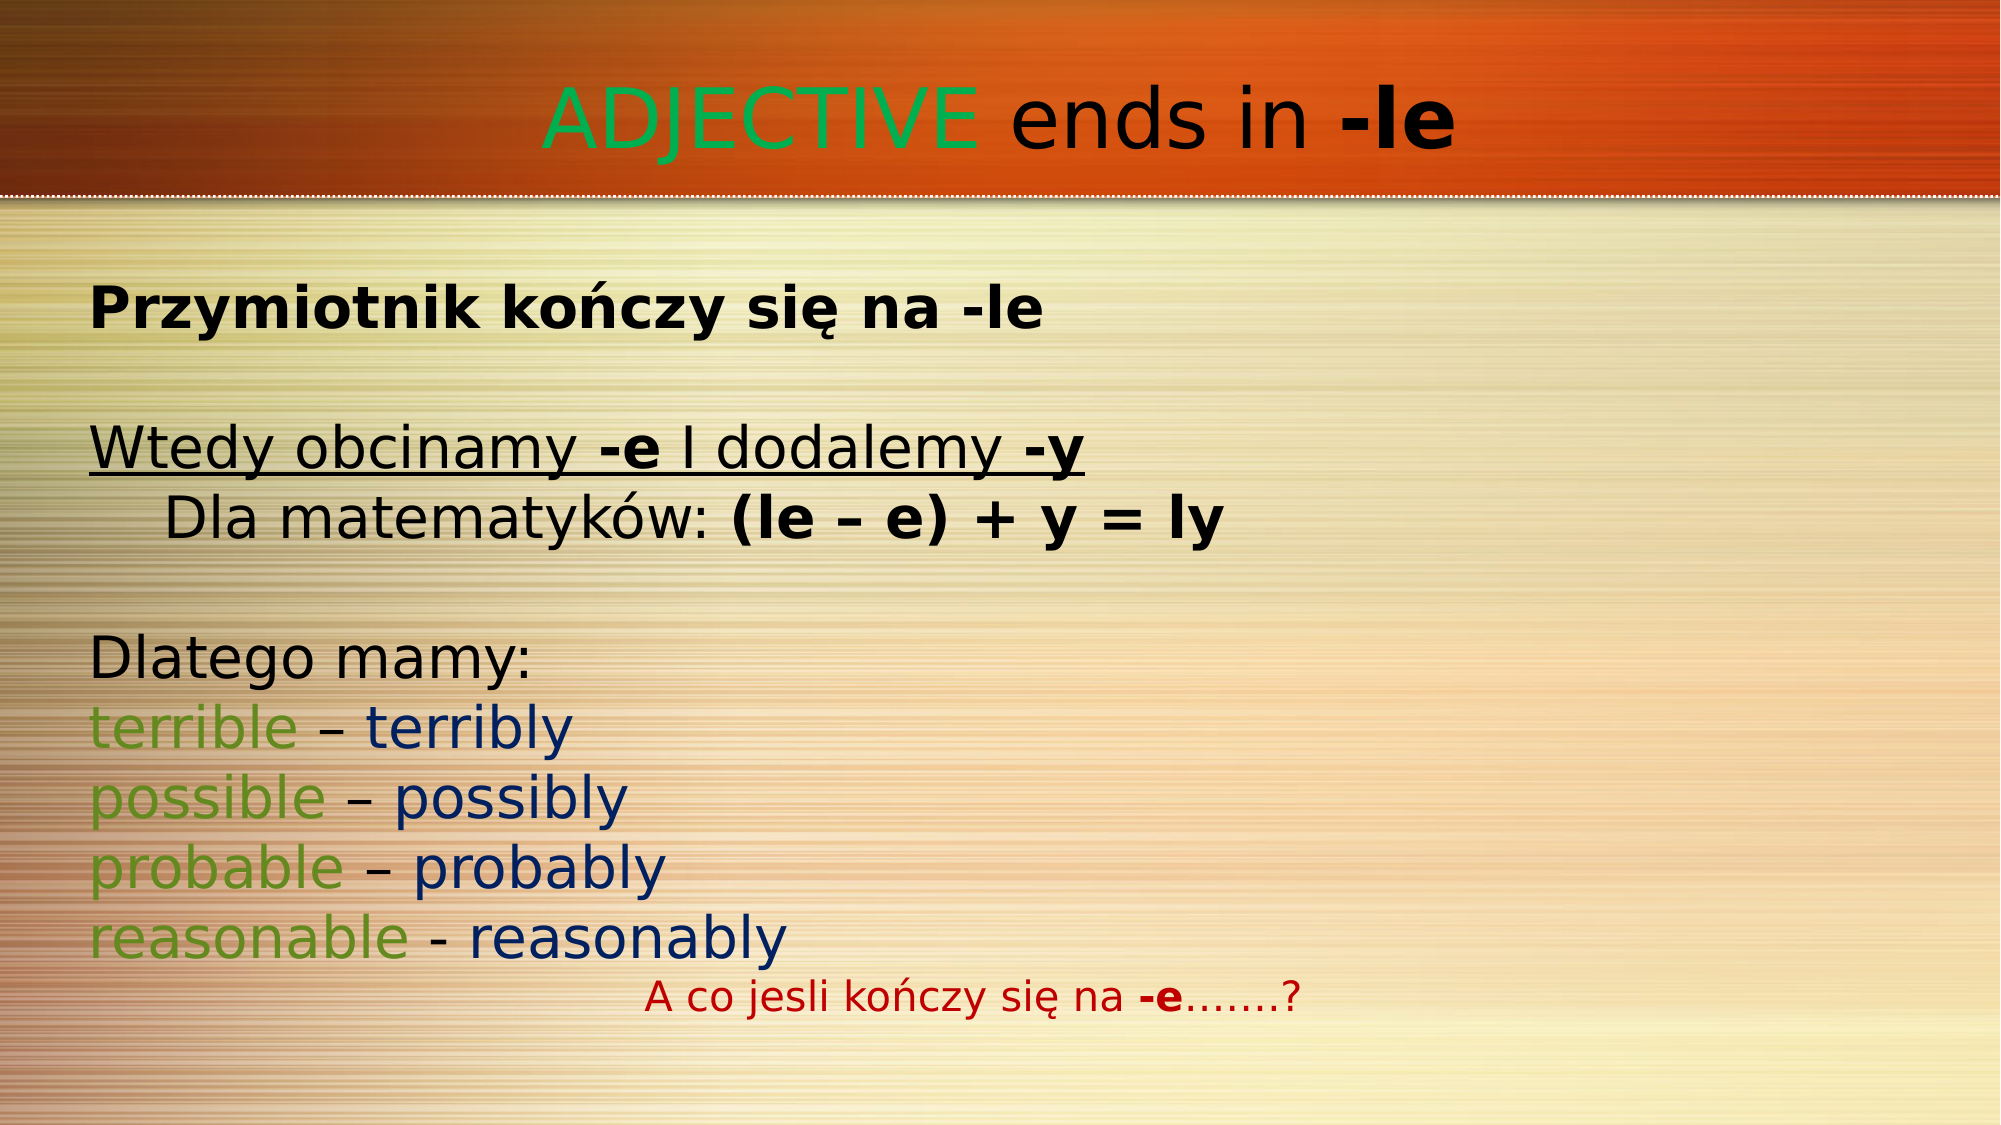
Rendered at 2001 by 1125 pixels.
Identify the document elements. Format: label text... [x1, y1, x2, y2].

title ADJECTIVE ends in -le [99, 30, 1900, 173]
list Przymiotnik kończy się na -le Wtedy obcinamy -e I dodalemy -y Dla matematyków: (le – e) + y = ly Dlatego mamy: terrible – terribly possible – possibly probable – probably reasonable - reasonably A co jesli kończy się na -e…….? [73, 262, 1874, 1060]
picture [0, 0, 2001, 1125]
